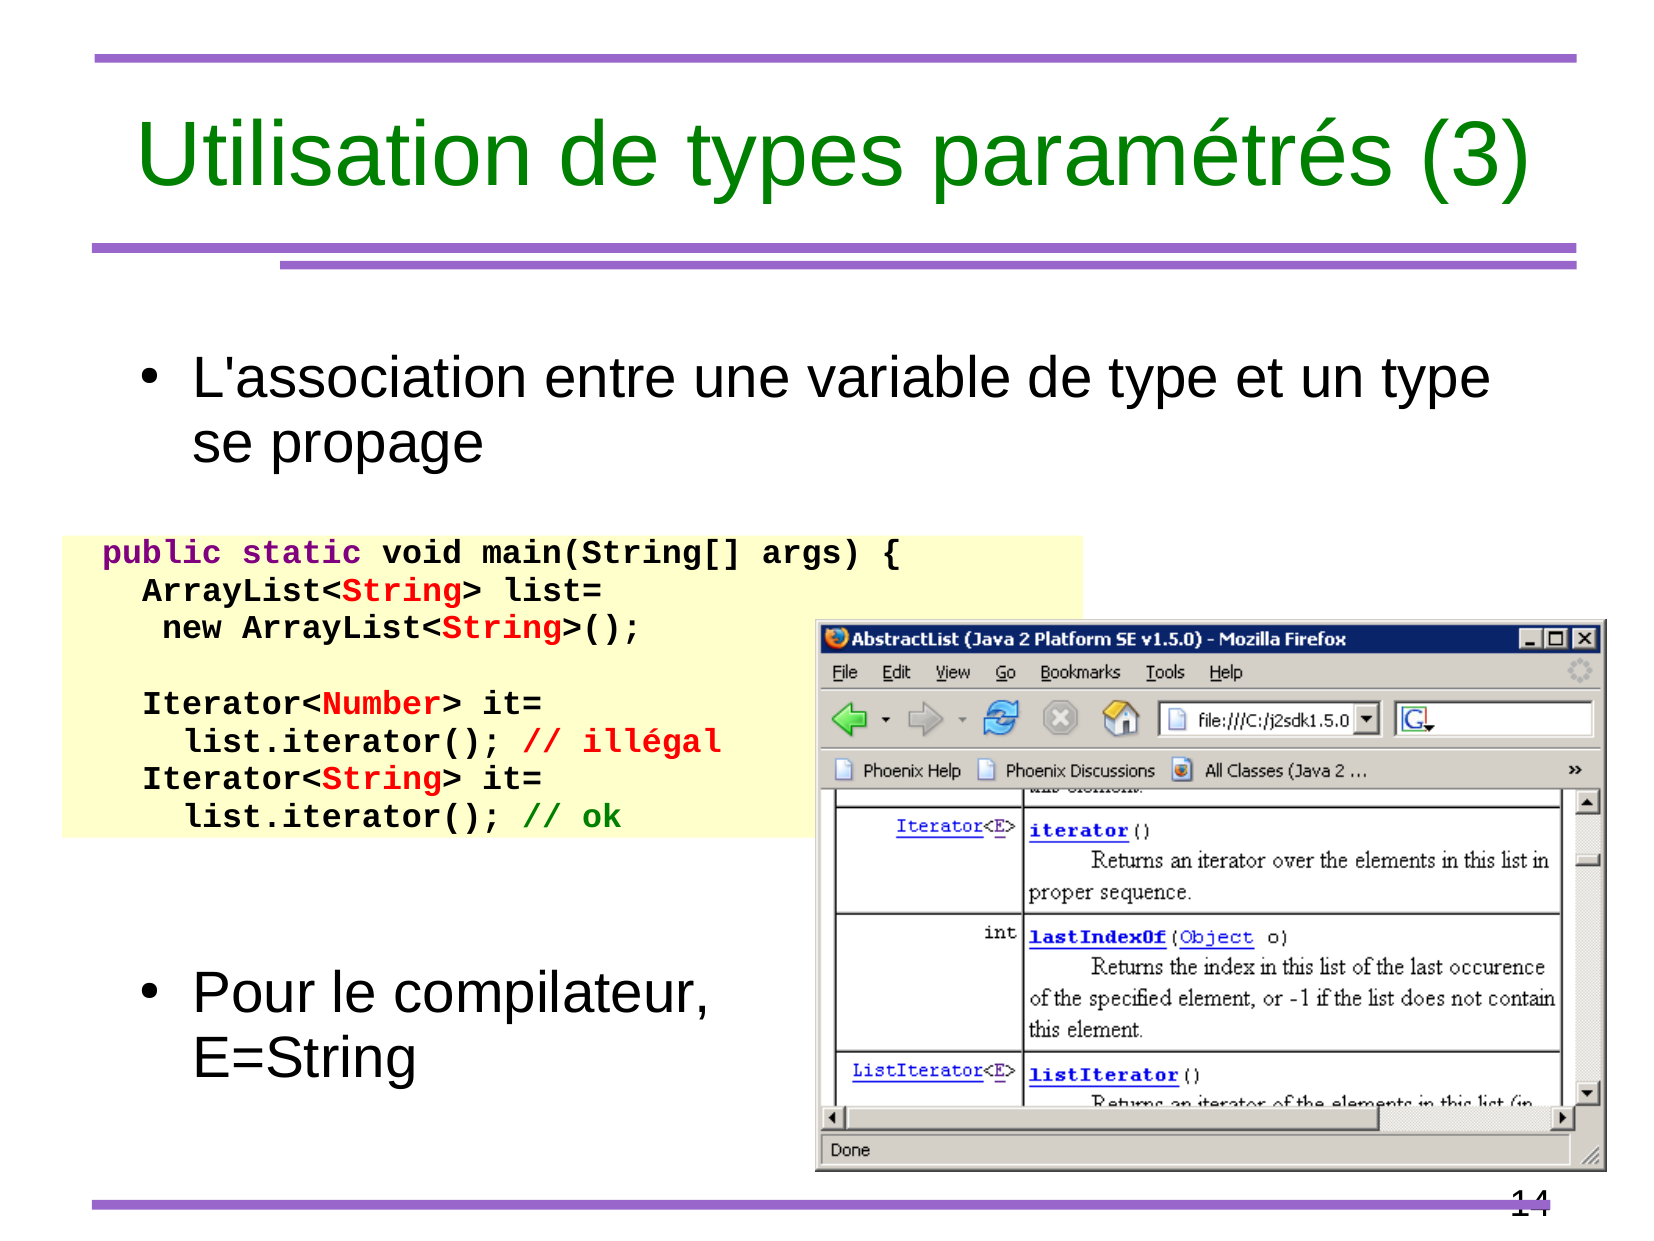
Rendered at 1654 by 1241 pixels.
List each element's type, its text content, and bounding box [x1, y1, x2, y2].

list L'association entre une variable de type et un type se propage Pour le compilateur, E=String [121, 838, 815, 1127]
title Utilisation de types paramétrés (3) [121, 49, 1534, 257]
list L'association entre une variable de type et un type se propage Pour le compilateur, E=String [121, 344, 1534, 619]
picture [815, 619, 1607, 1172]
text_box public static void main(String[] args) { ArrayList<String> list= new ArrayList<String>(); Iterator<Number> it= list.iterator(); // illégal Iterator<String> it= list.iterator(); // ok [62, 535, 1083, 838]
